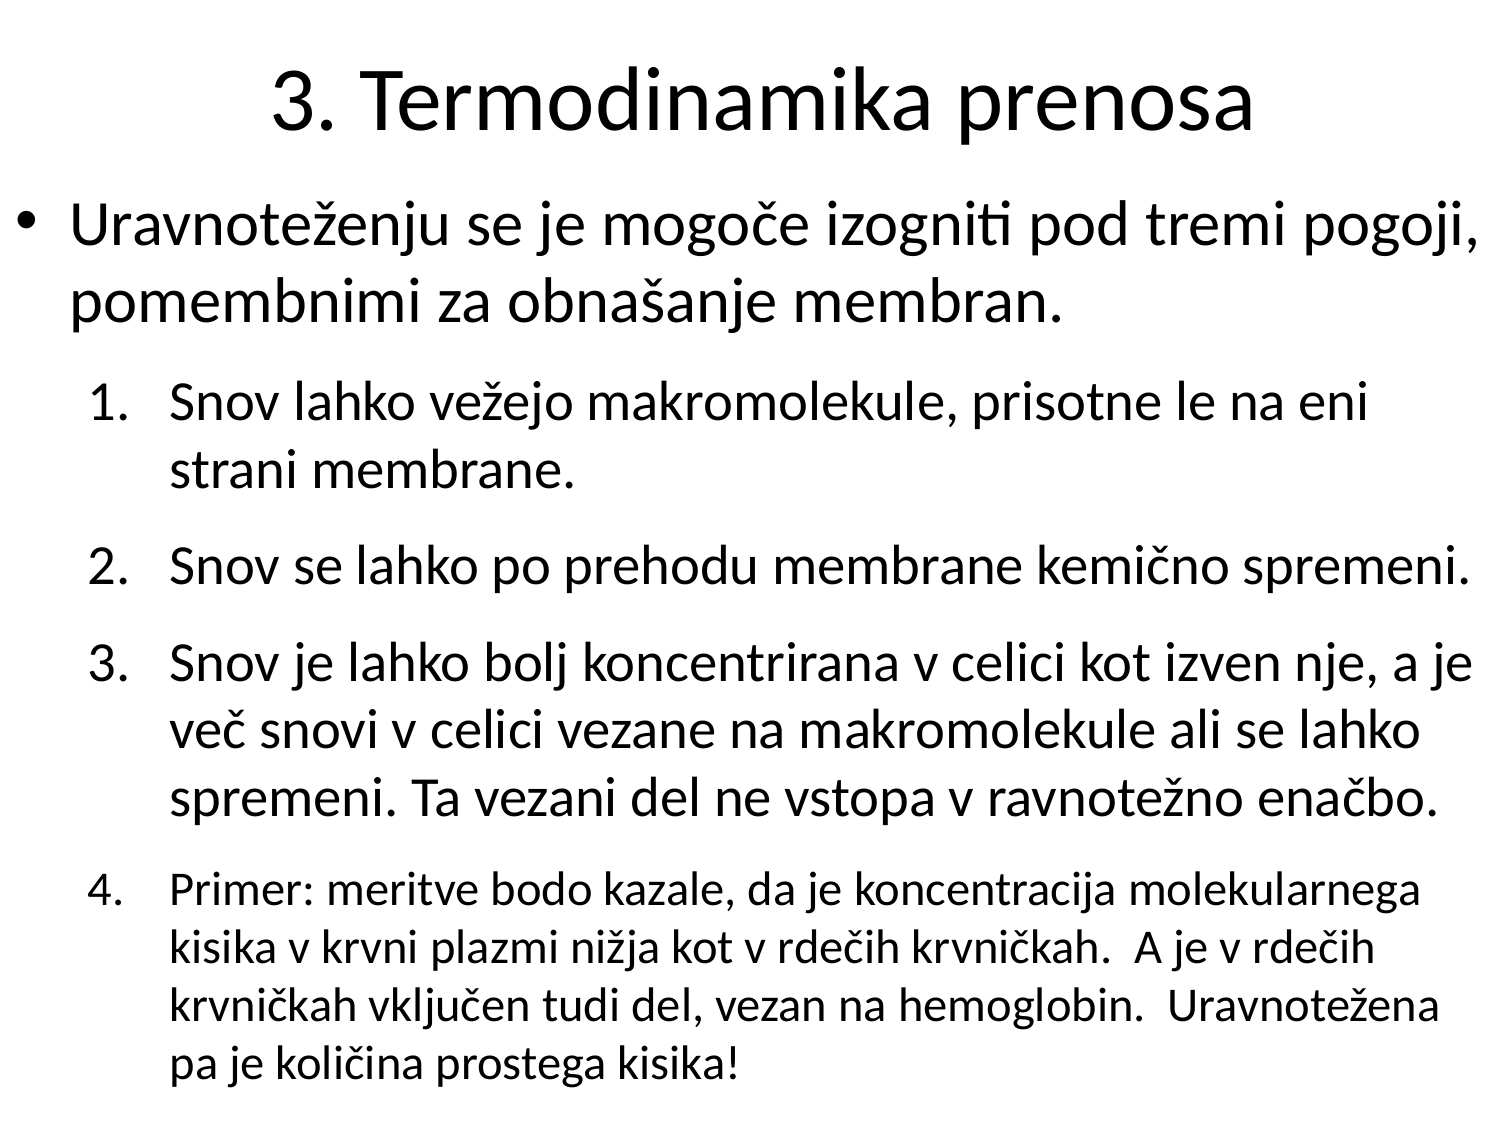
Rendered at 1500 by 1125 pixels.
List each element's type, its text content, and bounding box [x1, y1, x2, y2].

title 3. Termodinamika prenosa [88, 0, 1439, 172]
list Uravnoteženju se je mogoče izogniti pod tremi pogoji, pomembnimi za obnašanje membran. Snov lahko vežejo makromolekule, prisotne le na eni strani membrane. Snov se lahko po prehodu membrane kemično spremeni. Snov je lahko bolj koncentrirana v celici kot izven nje, a je več snovi v celici vezane na makromolekule ali se lahko spremeni. Ta vezani del ne vstopa v ravnotežno enačbo. Primer: meritve bodo kazale, da je koncentracija molekularnega kisika v krvni plazmi nižja kot v rdečih krvničkah. A je v rdečih krvničkah vključen tudi del, vezan na hemoglobin. Uravnotežena pa je količina prostega kisika! [0, 172, 1500, 1125]
